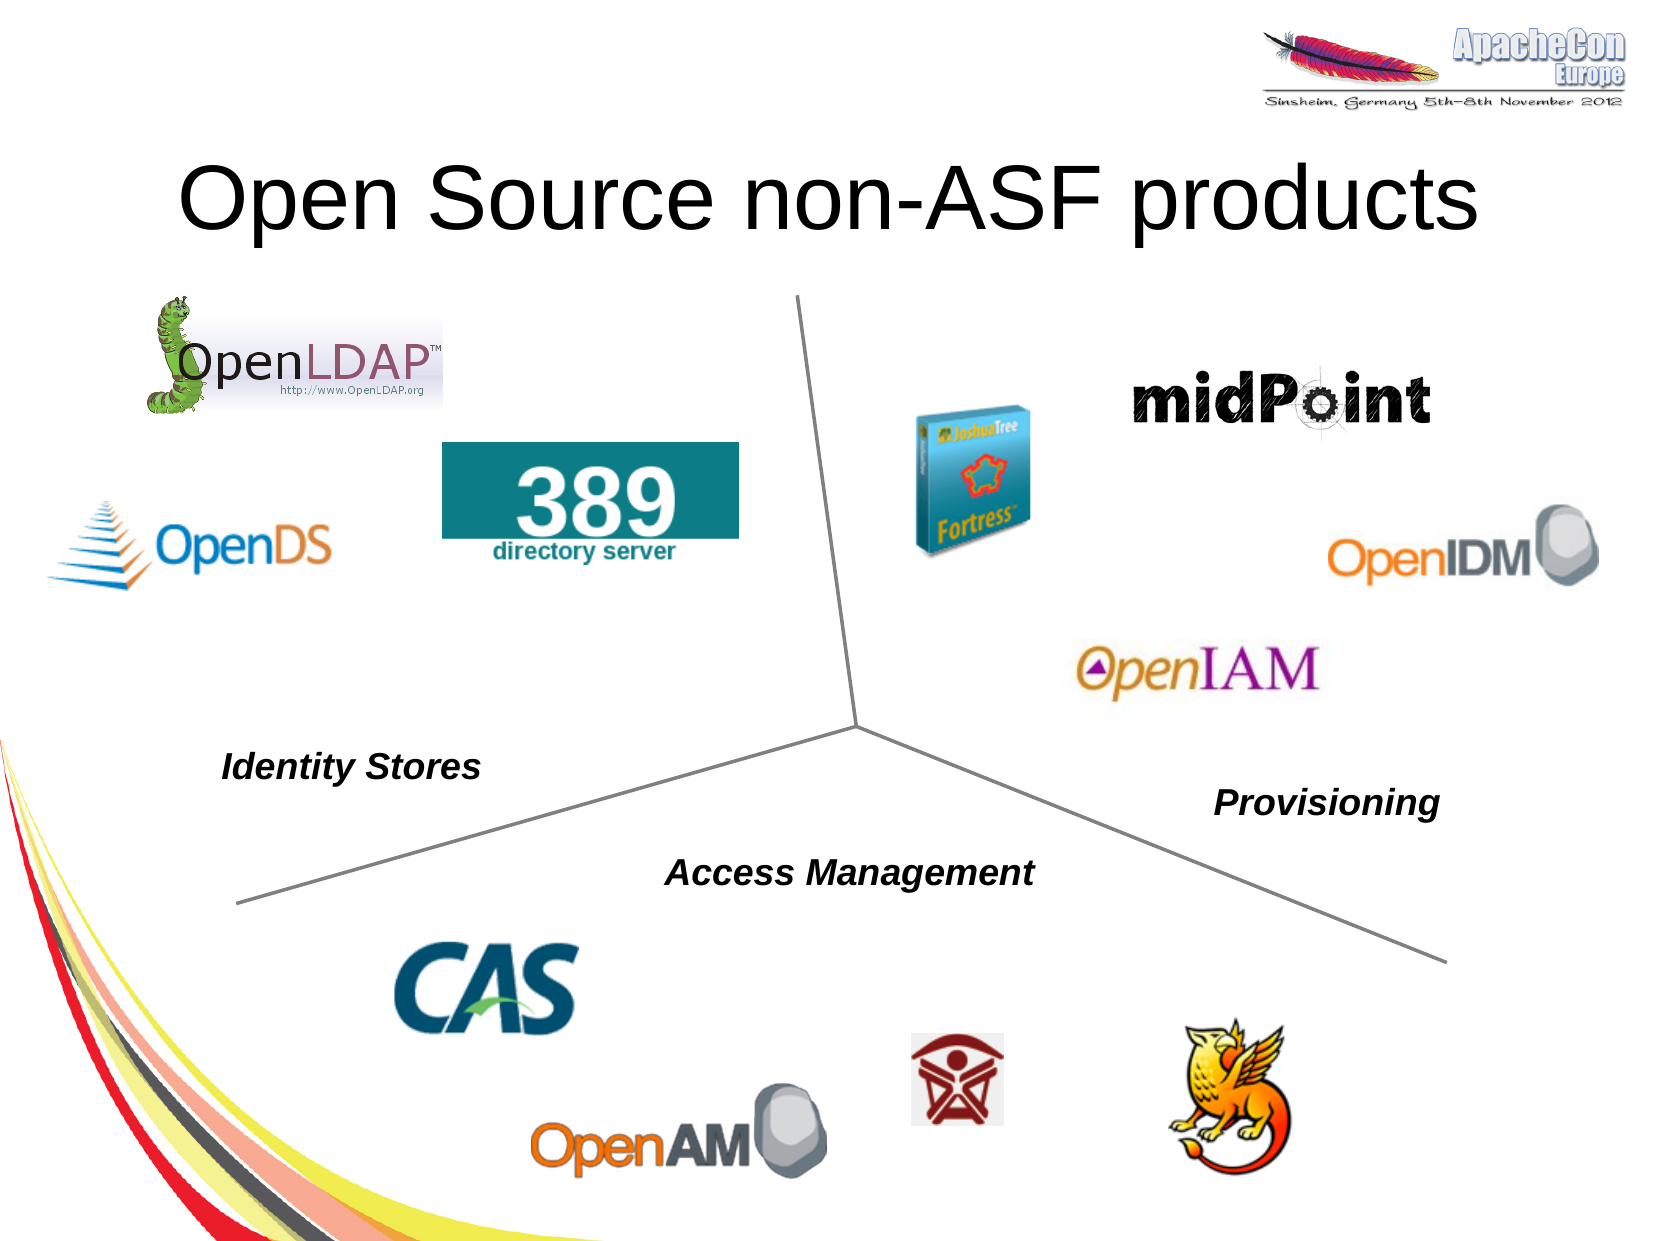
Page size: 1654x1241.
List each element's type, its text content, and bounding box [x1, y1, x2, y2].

title Open Source non-ASF products [177, 146, 1536, 250]
picture [0, 0, 1654, 1241]
text_box Provisioning [1198, 773, 1613, 831]
text_box Access Management [649, 844, 1063, 902]
text_box Identity Stores [206, 738, 621, 796]
